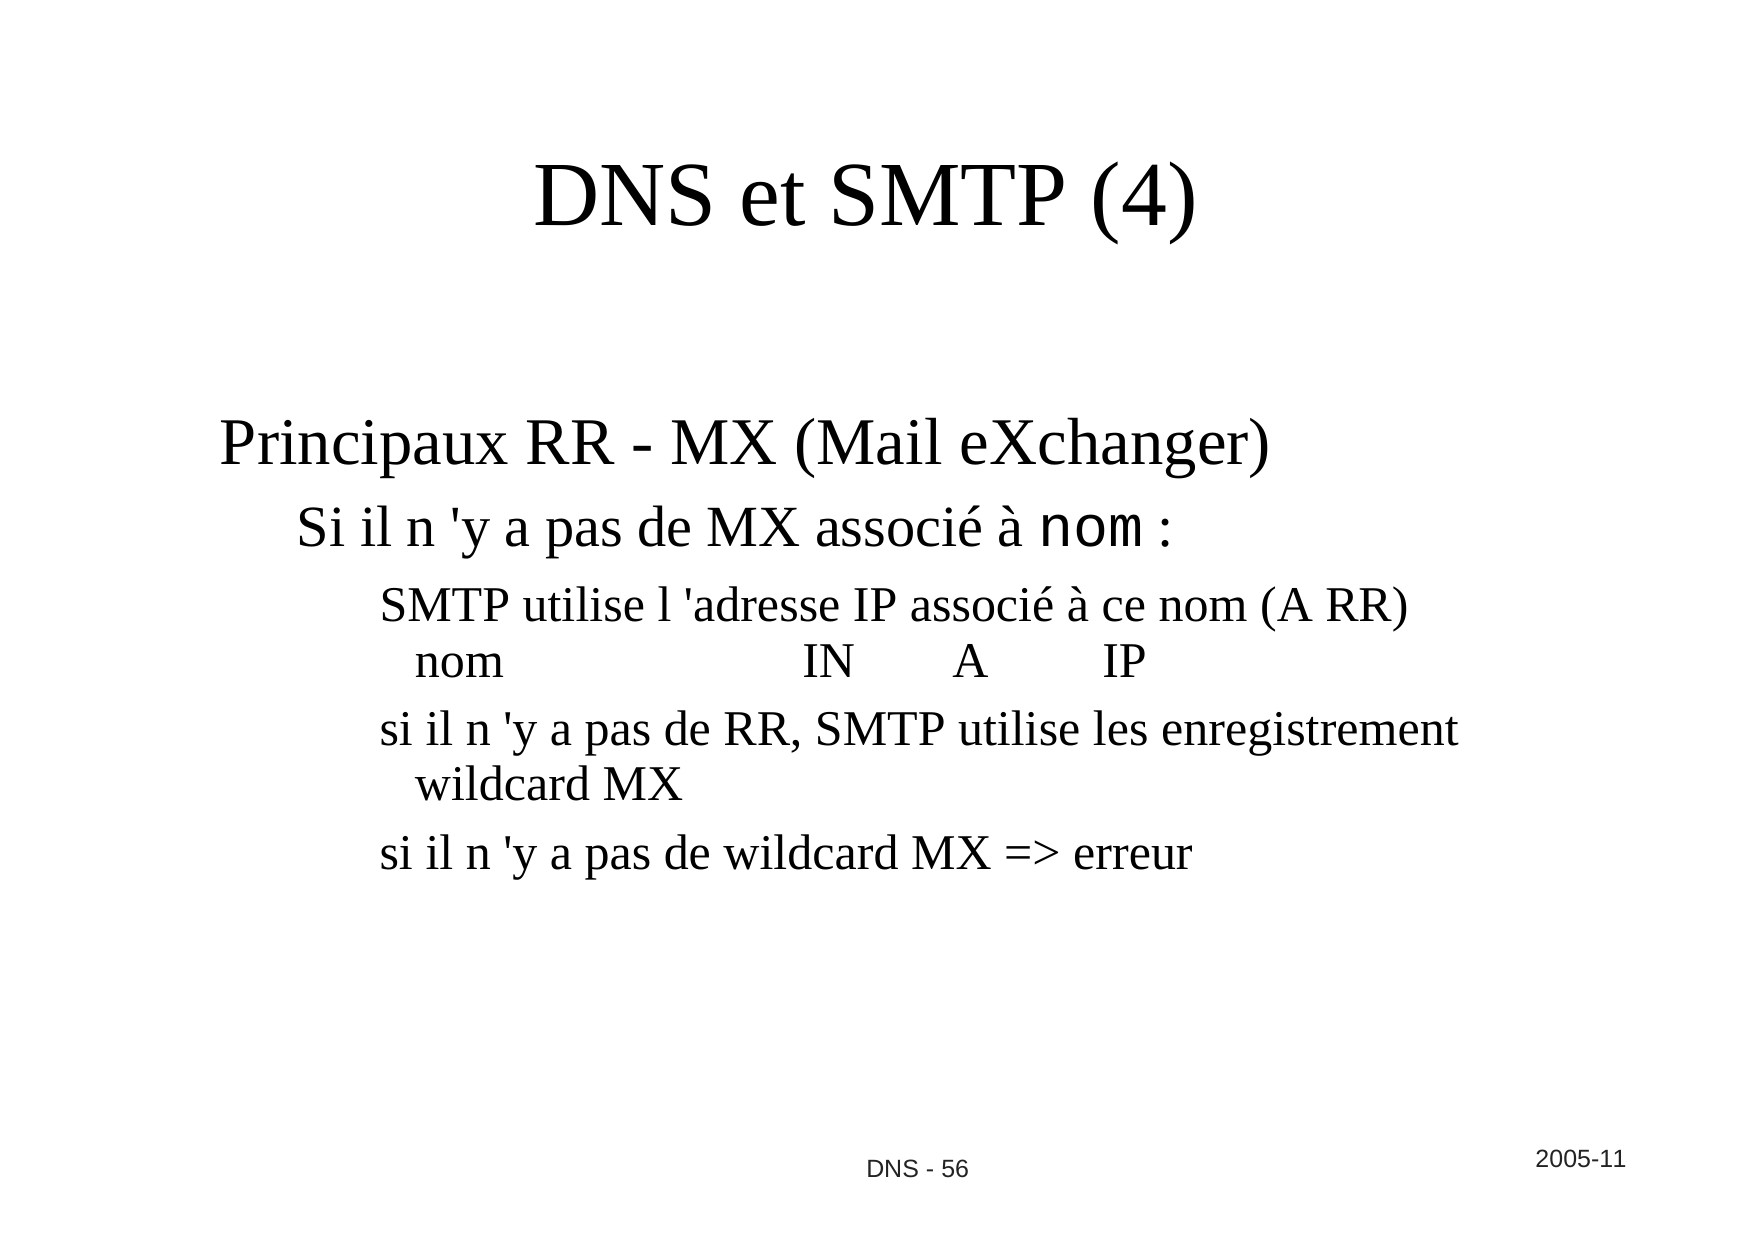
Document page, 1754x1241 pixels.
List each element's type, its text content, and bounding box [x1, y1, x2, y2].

title DNS et SMTP (4) [187, 109, 1545, 280]
list Principaux RR - MX (Mail eXchanger) Si il n 'y a pas de MX associé à nom : SMTP utilise l 'adresse IP associé à ce nom (A RR) nom IN A IP si il n 'y a pas de RR, SMTP utilise les enregistrement wildcard MX si il n 'y a pas de wildcard MX => erreur [187, 397, 1640, 960]
